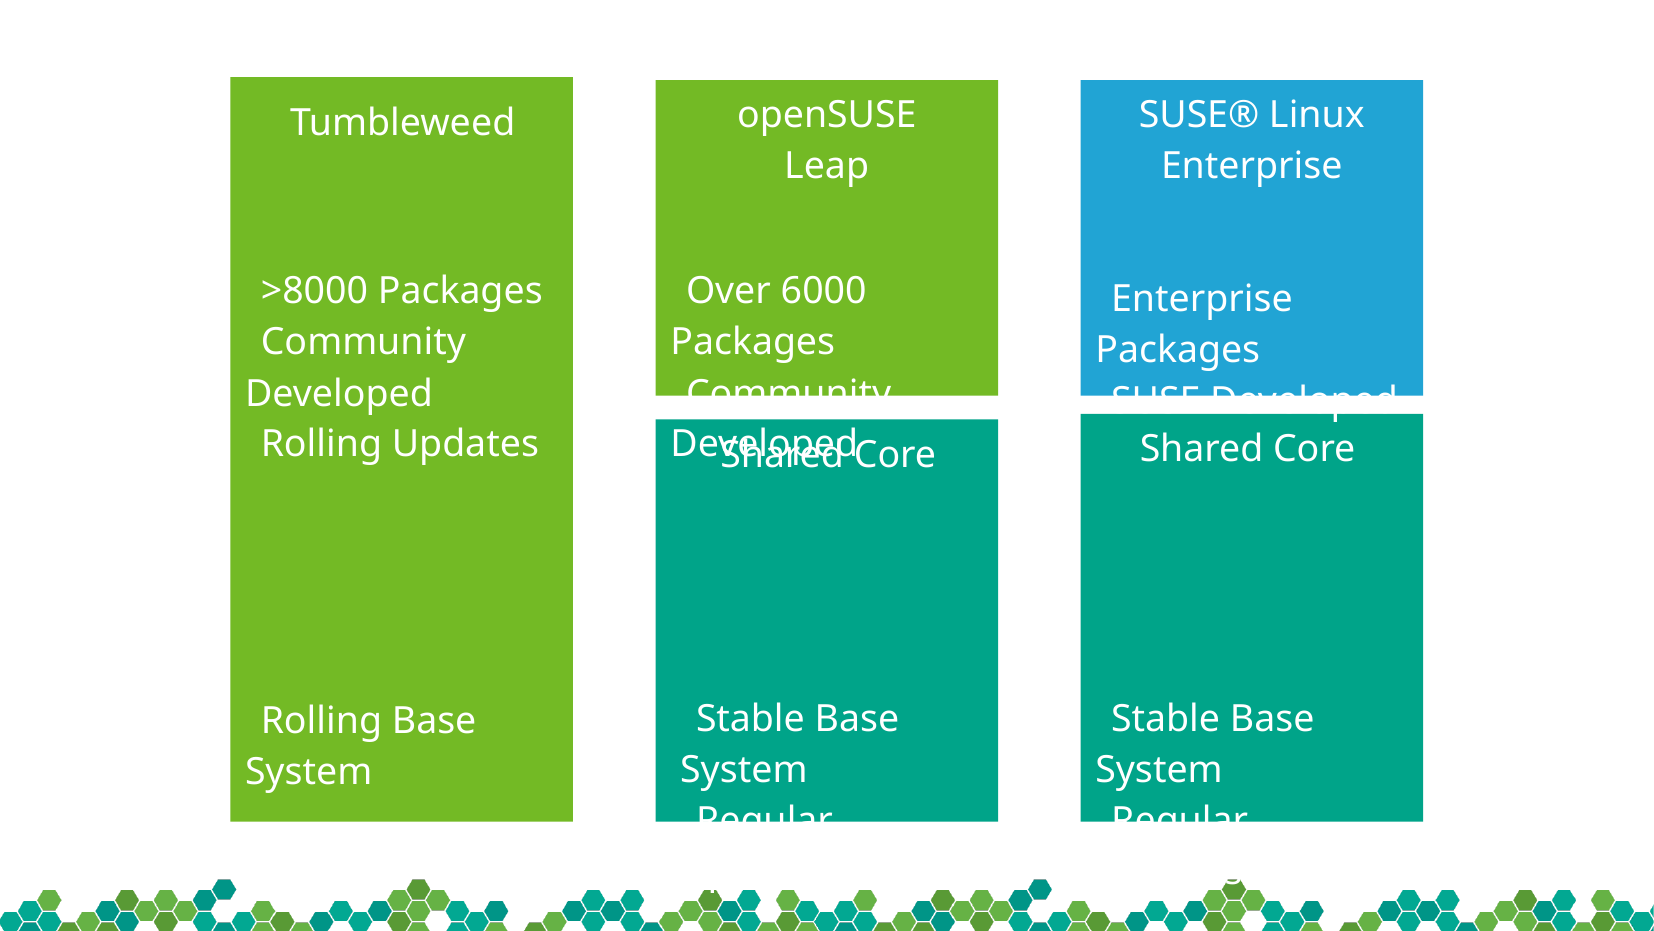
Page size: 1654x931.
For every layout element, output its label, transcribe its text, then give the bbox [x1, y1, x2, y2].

text_box Shared Core [1087, 413, 1408, 477]
text_box openSUSE Leap [666, 80, 987, 197]
picture [0, 871, 1654, 931]
text_box [1080, 80, 1424, 396]
text_box SUSE® Linux Enterprise [1091, 80, 1413, 197]
text_box Enterprise Packages SUSE Developed [1080, 264, 1414, 609]
text_box >8000 Packages Community Developed Rolling Updates [230, 256, 563, 601]
text_box Stable Base System Regular Updates [1080, 633, 1414, 901]
text_box [230, 77, 573, 822]
text_box Tumbleweed [242, 87, 563, 150]
text_box Over 6000 Packages Community Developed [655, 256, 989, 514]
text_box Stable Base System Regular Updates [665, 633, 999, 901]
text_box [655, 80, 999, 396]
text_box Rolling Base System [230, 635, 563, 804]
